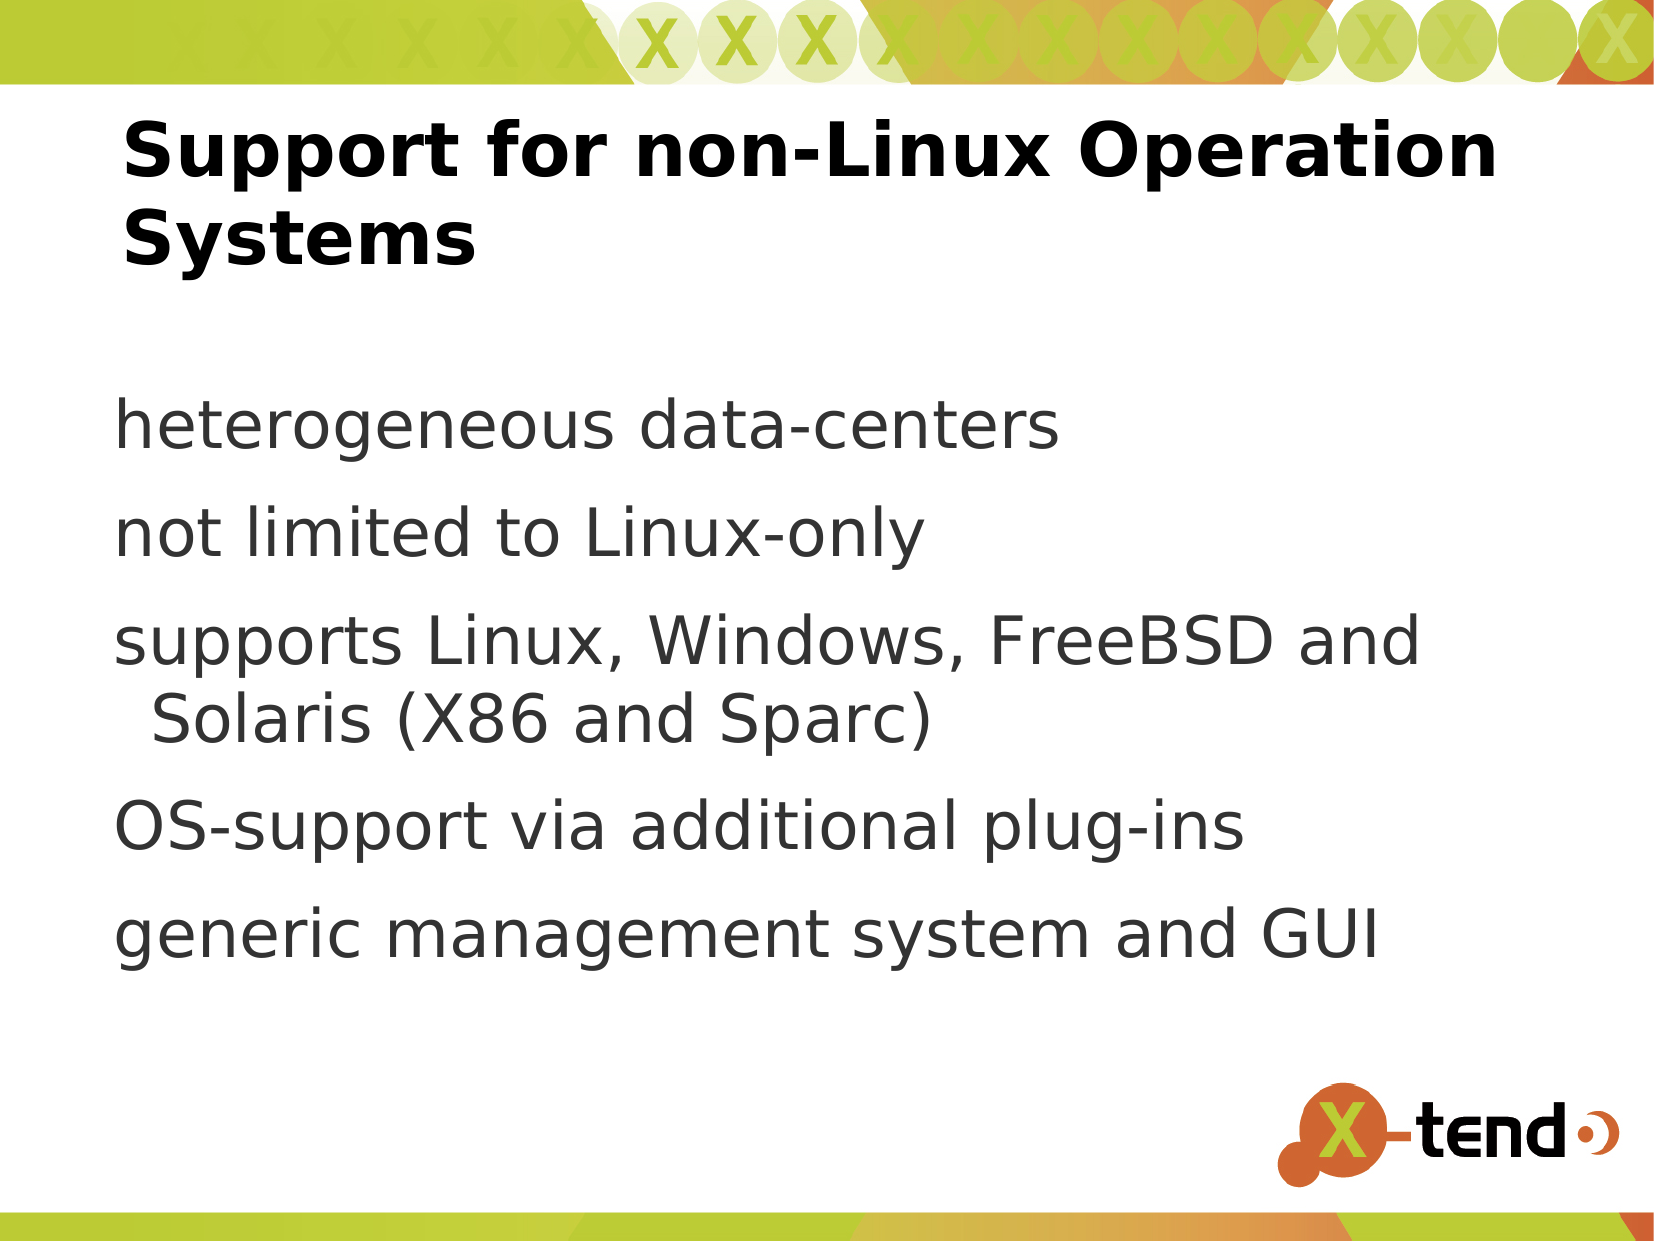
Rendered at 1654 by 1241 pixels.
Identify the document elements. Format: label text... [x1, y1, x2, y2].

title Support for non-Linux Operation Systems [121, 87, 1534, 302]
text_box heterogeneous data-centers not limited to Linux-only supports Linux, Windows, FreeBSD and Solaris (X86 and Sparc) OS-support via additional plug-ins generic management system and GUI [112, 386, 1614, 1130]
picture [0, 0, 1654, 1241]
